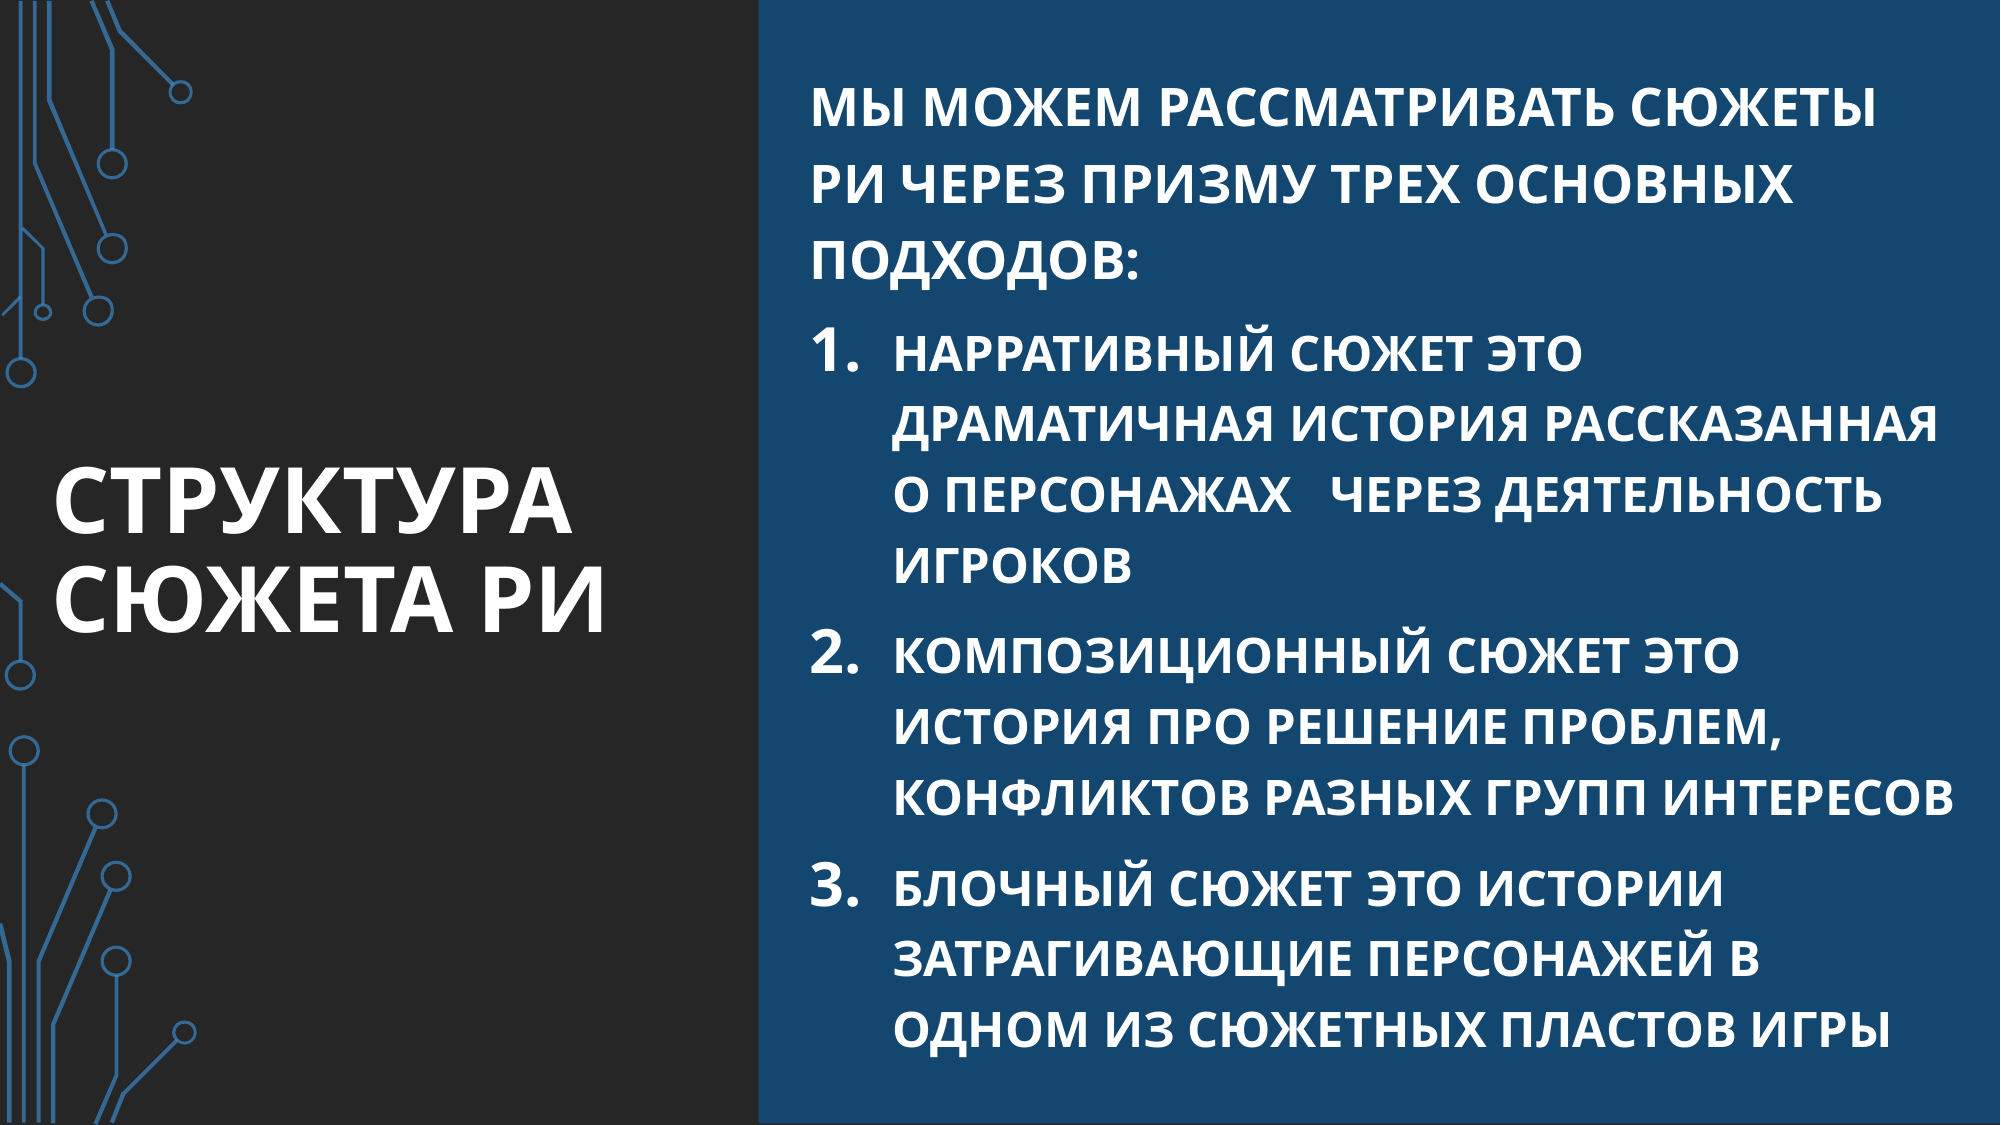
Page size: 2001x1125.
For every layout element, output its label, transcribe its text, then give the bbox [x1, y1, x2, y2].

title Структура сюжета РИ [35, 0, 764, 1125]
subtitle Мы можем рассматривать сюжеты РИ через призму трех основных подходов: нарративный Сюжет это ДРАМАТИЧНАЯ история рассказанная о персонажах через деятельность игроков Композиционный Сюжет это история про решение ПРОБЛЕМ, КОНФЛИКТОВ разных групп интересов БЛОЧНЫЙ Сюжет это истории затрагивающие персонажей в одном из сюжетных пластов игры [757, 53, 1972, 1123]
text_box [758, 0, 2000, 1125]
text_box [0, 0, 35, 1125]
